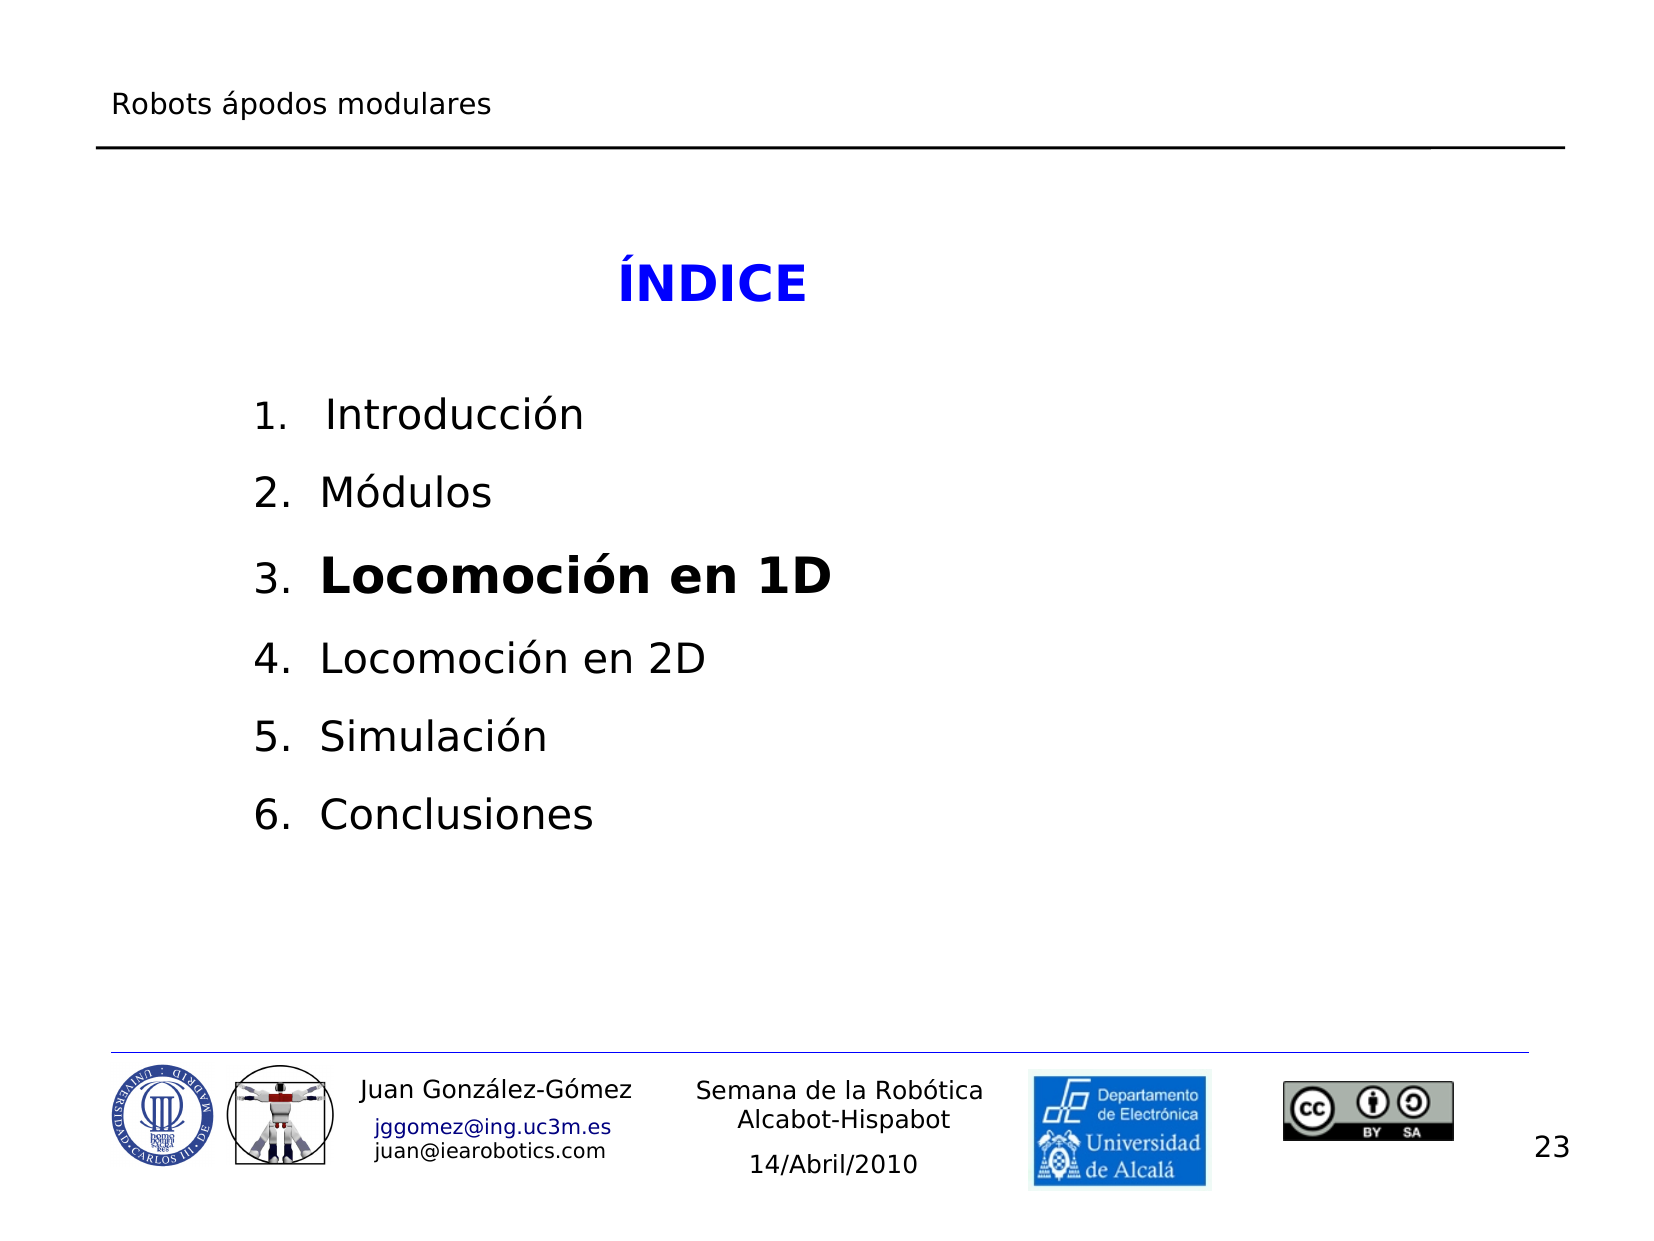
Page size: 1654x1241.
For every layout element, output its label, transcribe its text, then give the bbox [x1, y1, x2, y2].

picture [1028, 1069, 1212, 1191]
text_box Introducción Módulos Locomoción en 1D Locomoción en 2D Simulación Conclusiones [238, 383, 848, 847]
text_box jggomez@ing.uc3m.es juan@iearobotics.com [359, 1107, 627, 1172]
picture [110, 1062, 215, 1167]
picture [1283, 1081, 1454, 1141]
picture [226, 1065, 334, 1165]
text_box Robots ápodos modulares [96, 79, 508, 129]
text_box ÍNDICE [602, 247, 824, 321]
text_box Juan González-Gómez [345, 1067, 648, 1113]
text_box 14/Abril/2010 [725, 1142, 934, 1187]
text_box Semana de la Robótica Alcabot-Hispabot [681, 1068, 1000, 1143]
